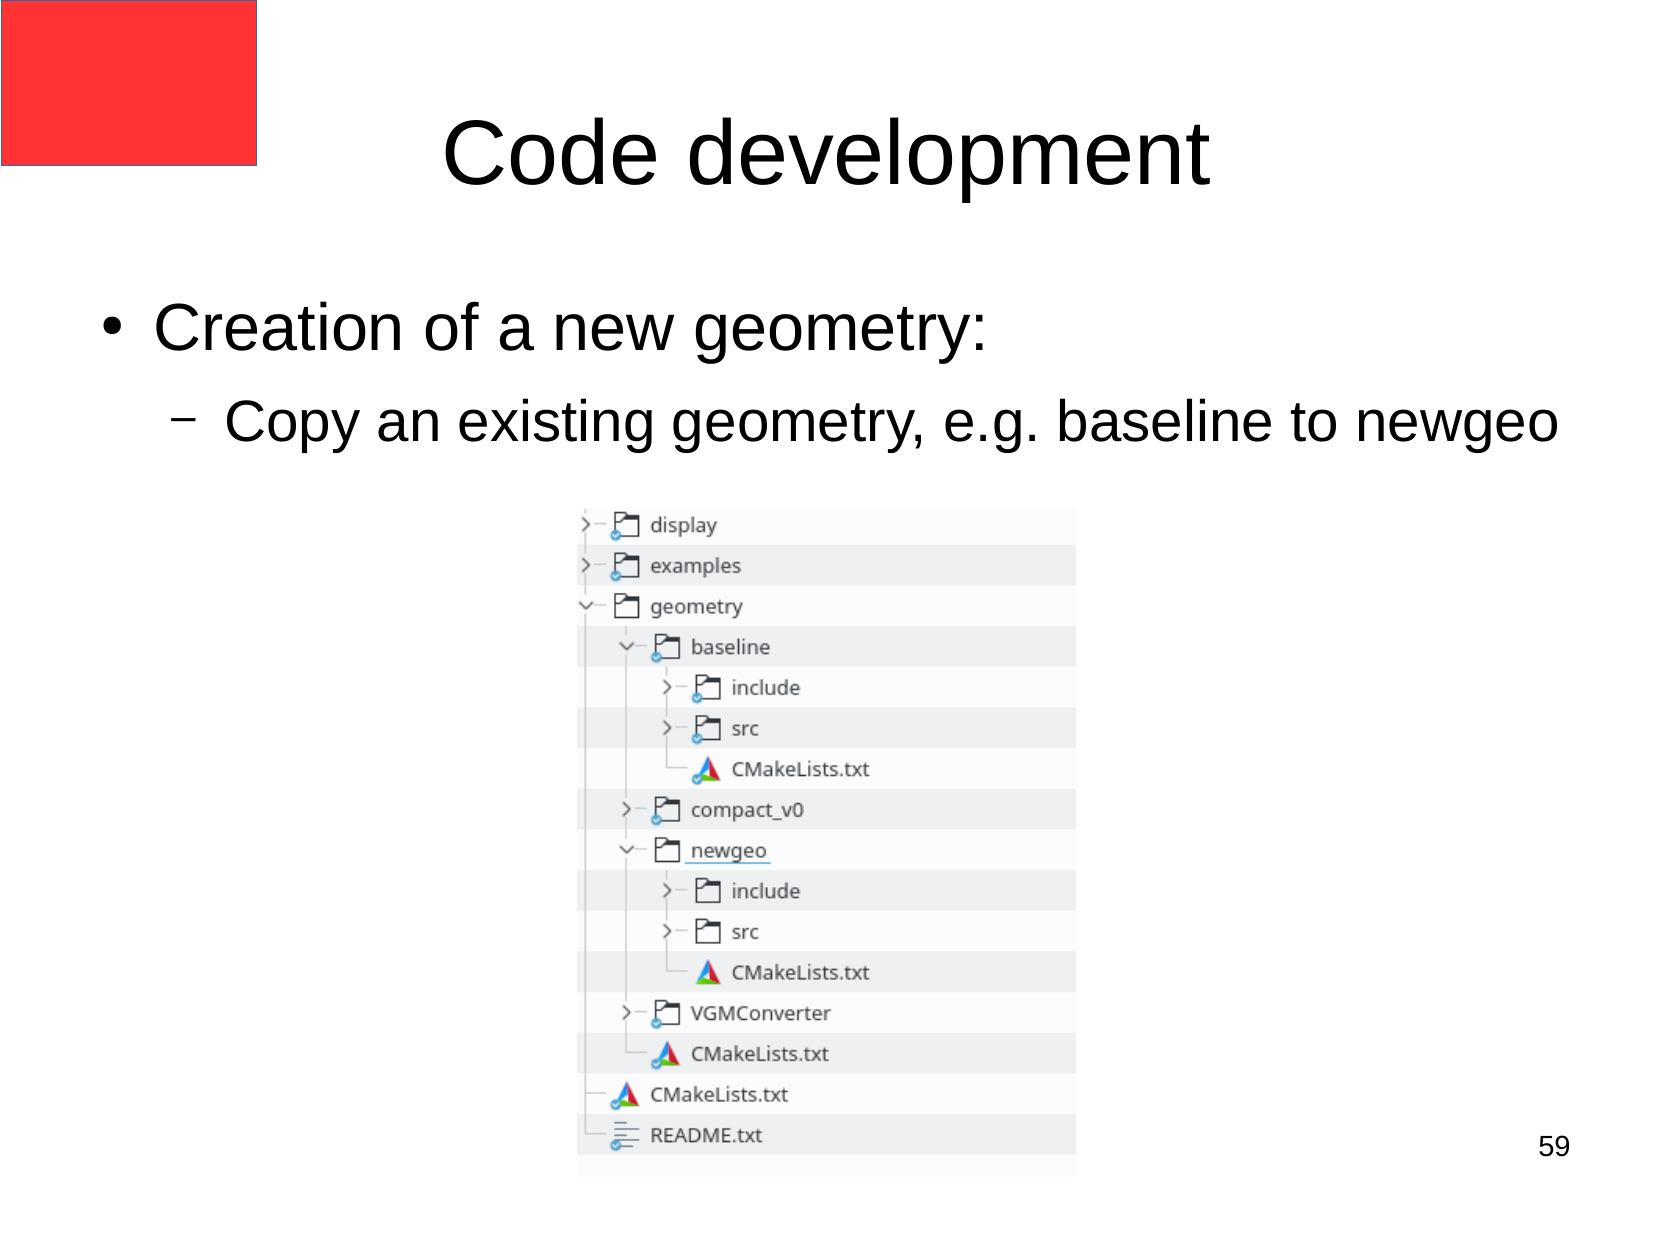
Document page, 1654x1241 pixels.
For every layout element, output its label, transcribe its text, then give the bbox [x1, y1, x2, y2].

text_box [1, 0, 257, 166]
title Code development [82, 49, 1571, 257]
list Creation of a new geometry: Copy an existing geometry, e.g. baseline to newgeo [82, 290, 1571, 1010]
picture [577, 509, 1076, 1178]
